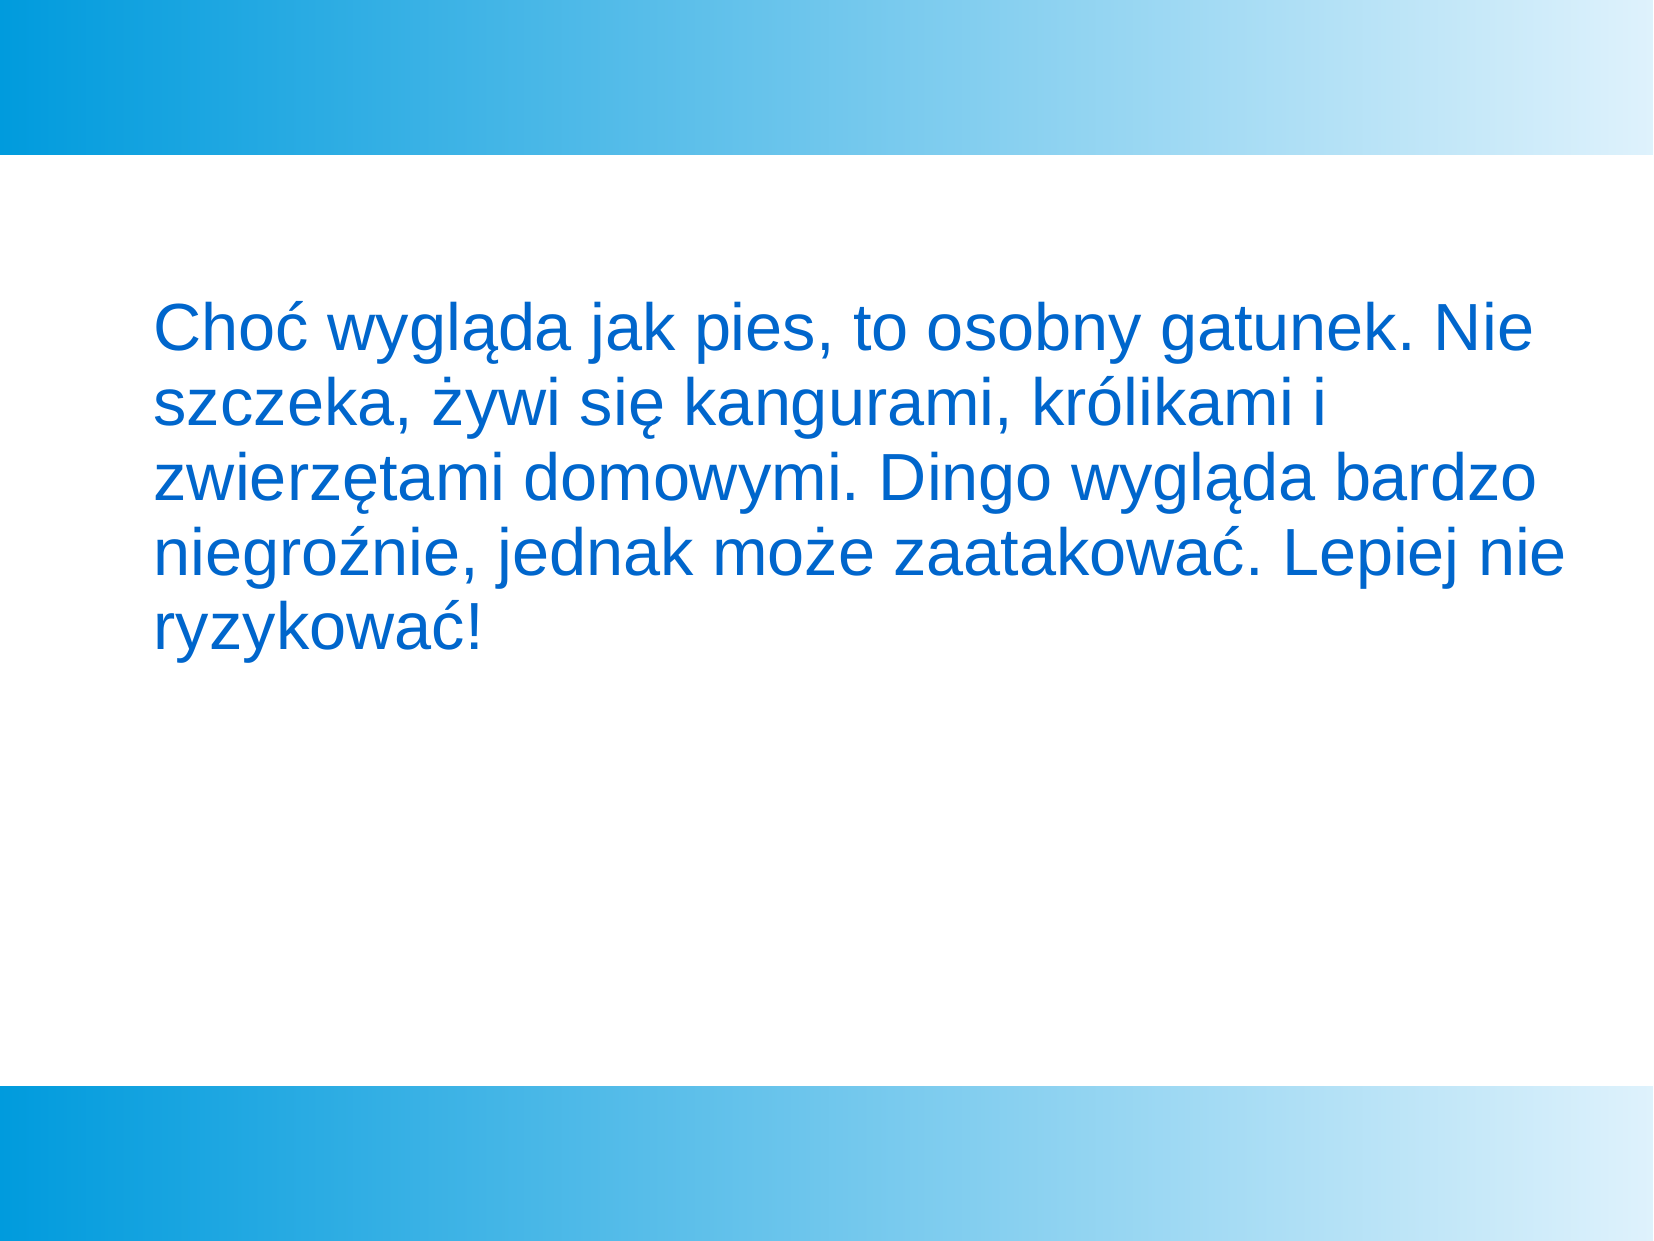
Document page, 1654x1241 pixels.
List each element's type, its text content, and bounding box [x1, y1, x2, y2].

list Choć wygląda jak pies, to osobny gatunek. Nie szczeka, żywi się kangurami, królikami i zwierzętami domowymi. Dingo wygląda bardzo niegroźnie, jednak może zaatakować. Lepiej nie ryzykować! [82, 290, 1571, 1010]
